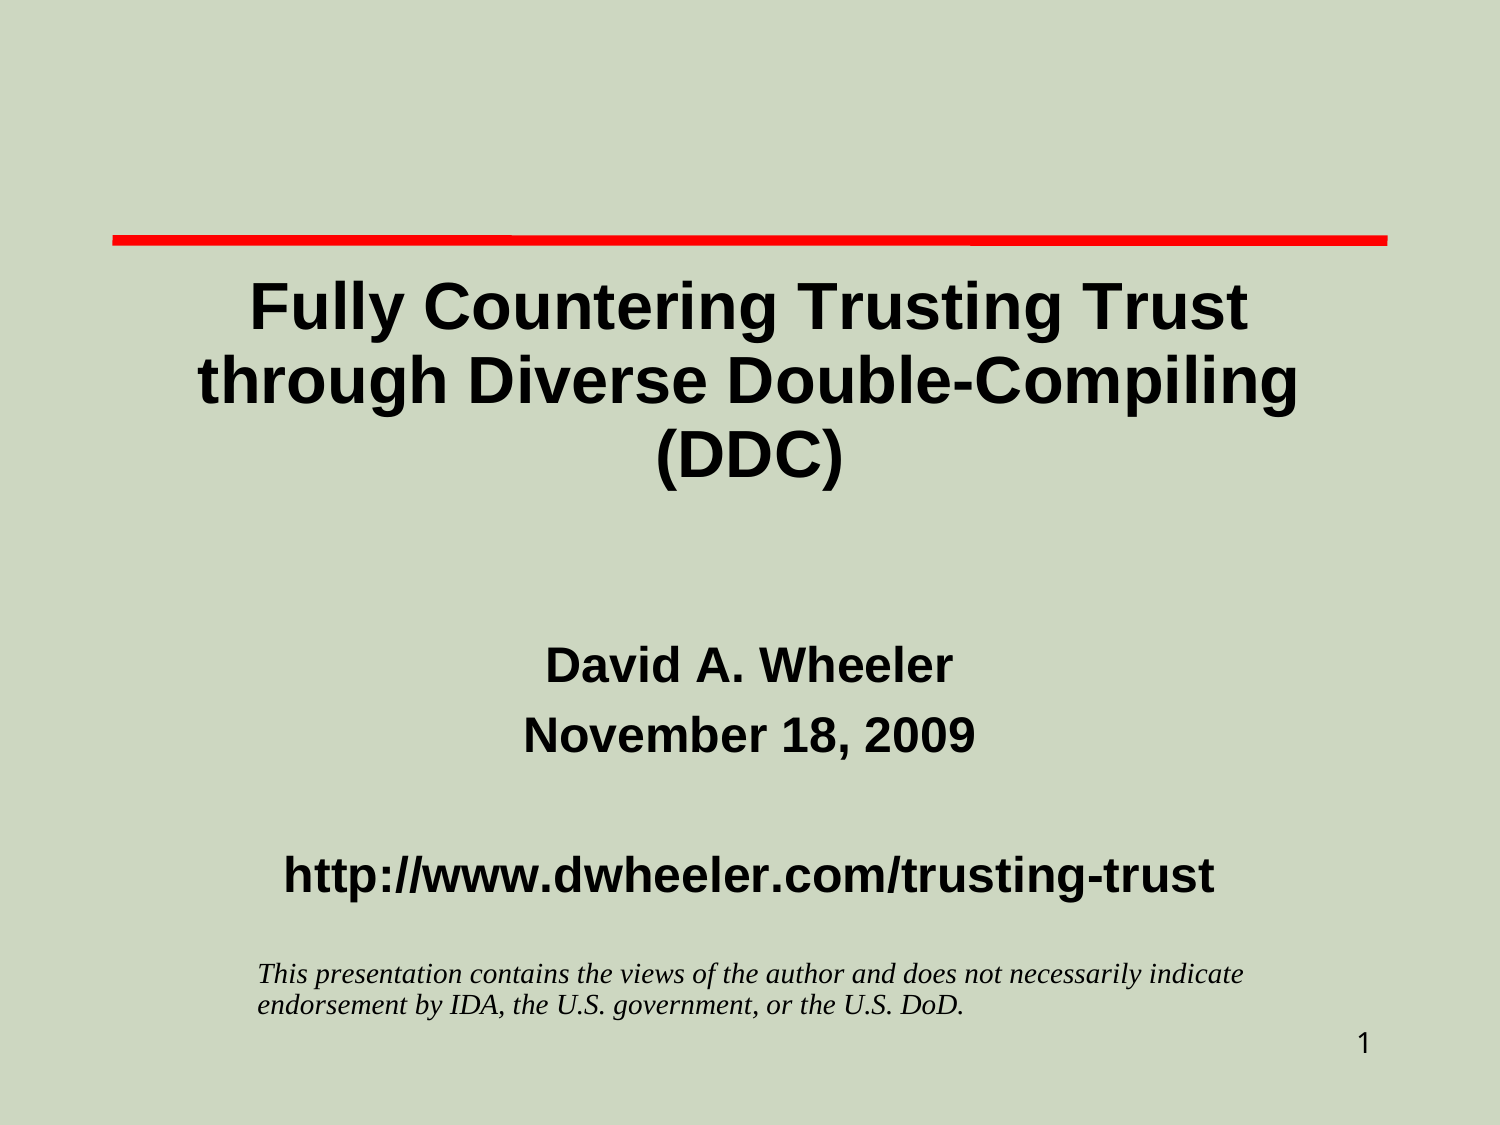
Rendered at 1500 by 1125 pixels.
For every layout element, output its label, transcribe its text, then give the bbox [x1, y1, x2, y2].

subtitle David A. Wheeler November 18, 2009 http://www.dwheeler.com/trusting-trust [225, 637, 1276, 926]
title Fully Countering Trusting Trust through Diverse Double-Compiling (DDC) [112, 269, 1388, 493]
text_box This presentation contains the views of the author and does not necessarily indicate endorsement by IDA, the U.S. government, or the U.S. DoD. [242, 951, 1278, 1029]
